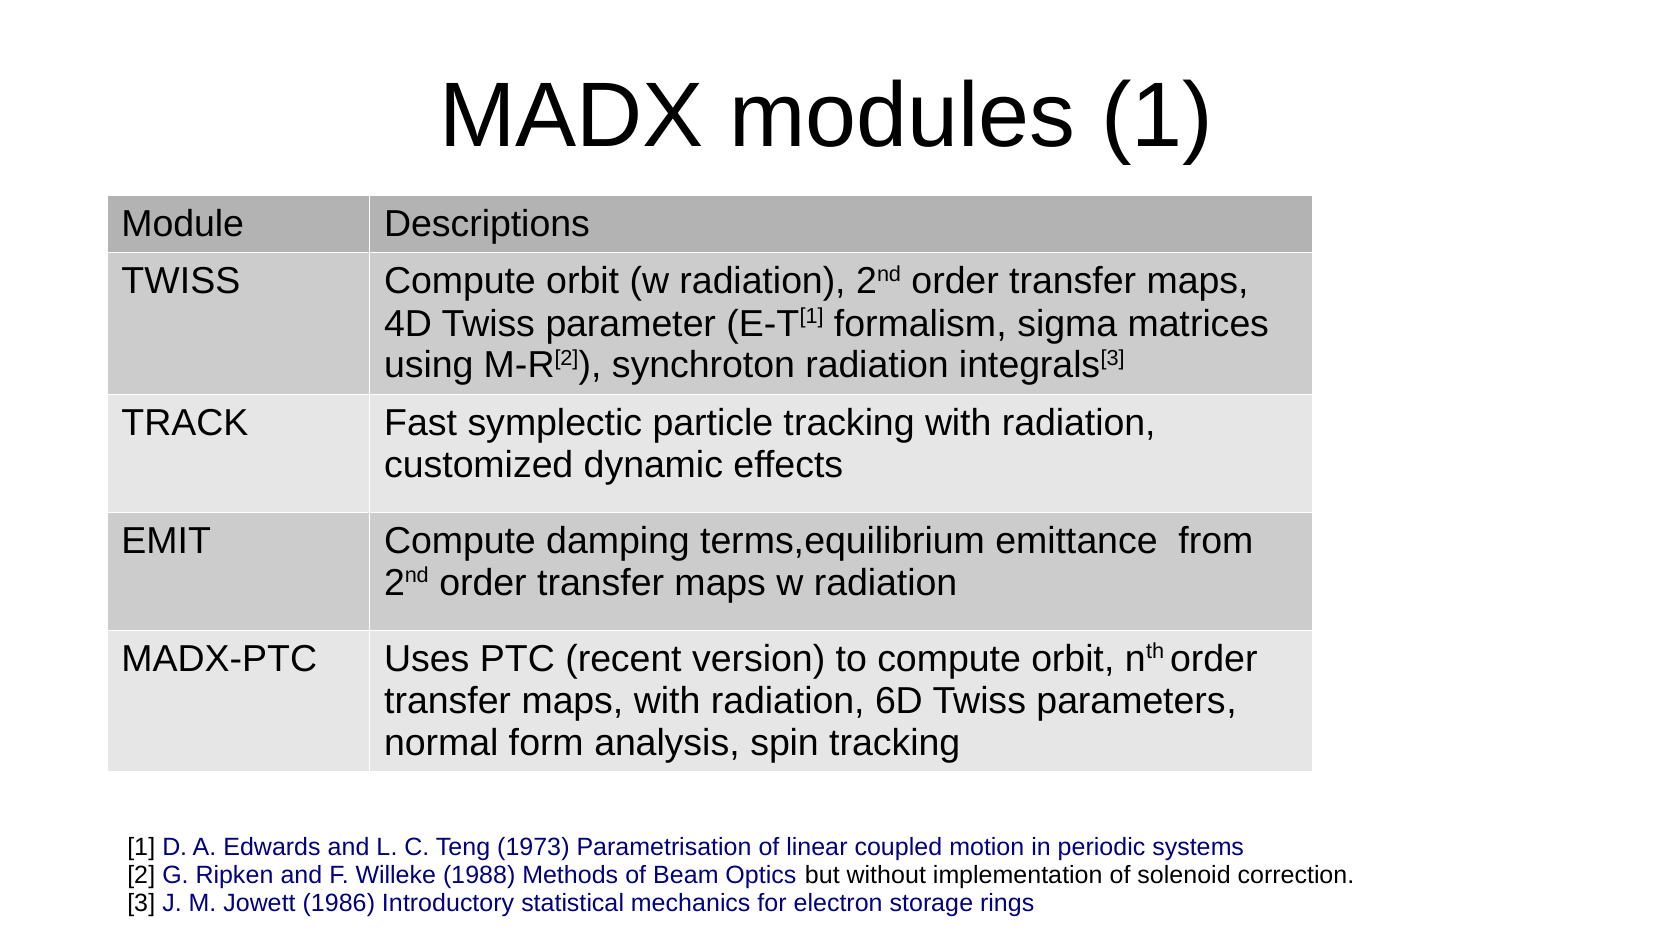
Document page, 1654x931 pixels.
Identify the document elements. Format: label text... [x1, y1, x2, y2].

table_cell Uses PTC (recent version) to compute orbit, nth order transfer maps, with radiation, 6D Twiss parameters, normal form analysis, spin tracking [370, 631, 1312, 771]
table_cell Compute damping terms,equilibrium emittance from 2nd order transfer maps w radiation [370, 513, 1312, 630]
title MADX modules (1) [82, 37, 1571, 193]
table_cell EMIT [108, 513, 369, 630]
table_cell MADX-PTC [108, 631, 369, 771]
text_box [1] D. A. Edwards and L. C. Teng (1973) Parametrisation of linear coupled motion in periodic systems [2] G. Ripken and F. Willeke (1988) Methods of Beam Optics but without implementation of solenoid correction. [3] J. M. Jowett (1986) Introductory statistical mechanics for electron storage rings [112, 825, 1538, 924]
table_header Module [108, 196, 369, 252]
table_cell TWISS [108, 253, 369, 394]
table_cell Fast symplectic particle tracking with radiation, customized dynamic effects [370, 395, 1312, 512]
table_header Descriptions [370, 196, 1312, 252]
table_cell Compute orbit (w radiation), 2nd order transfer maps, 4D Twiss parameter (E-T[1] formalism, sigma matrices using M-R[2]), synchroton radiation integrals[3] [370, 253, 1312, 394]
table_cell TRACK [108, 395, 369, 512]
